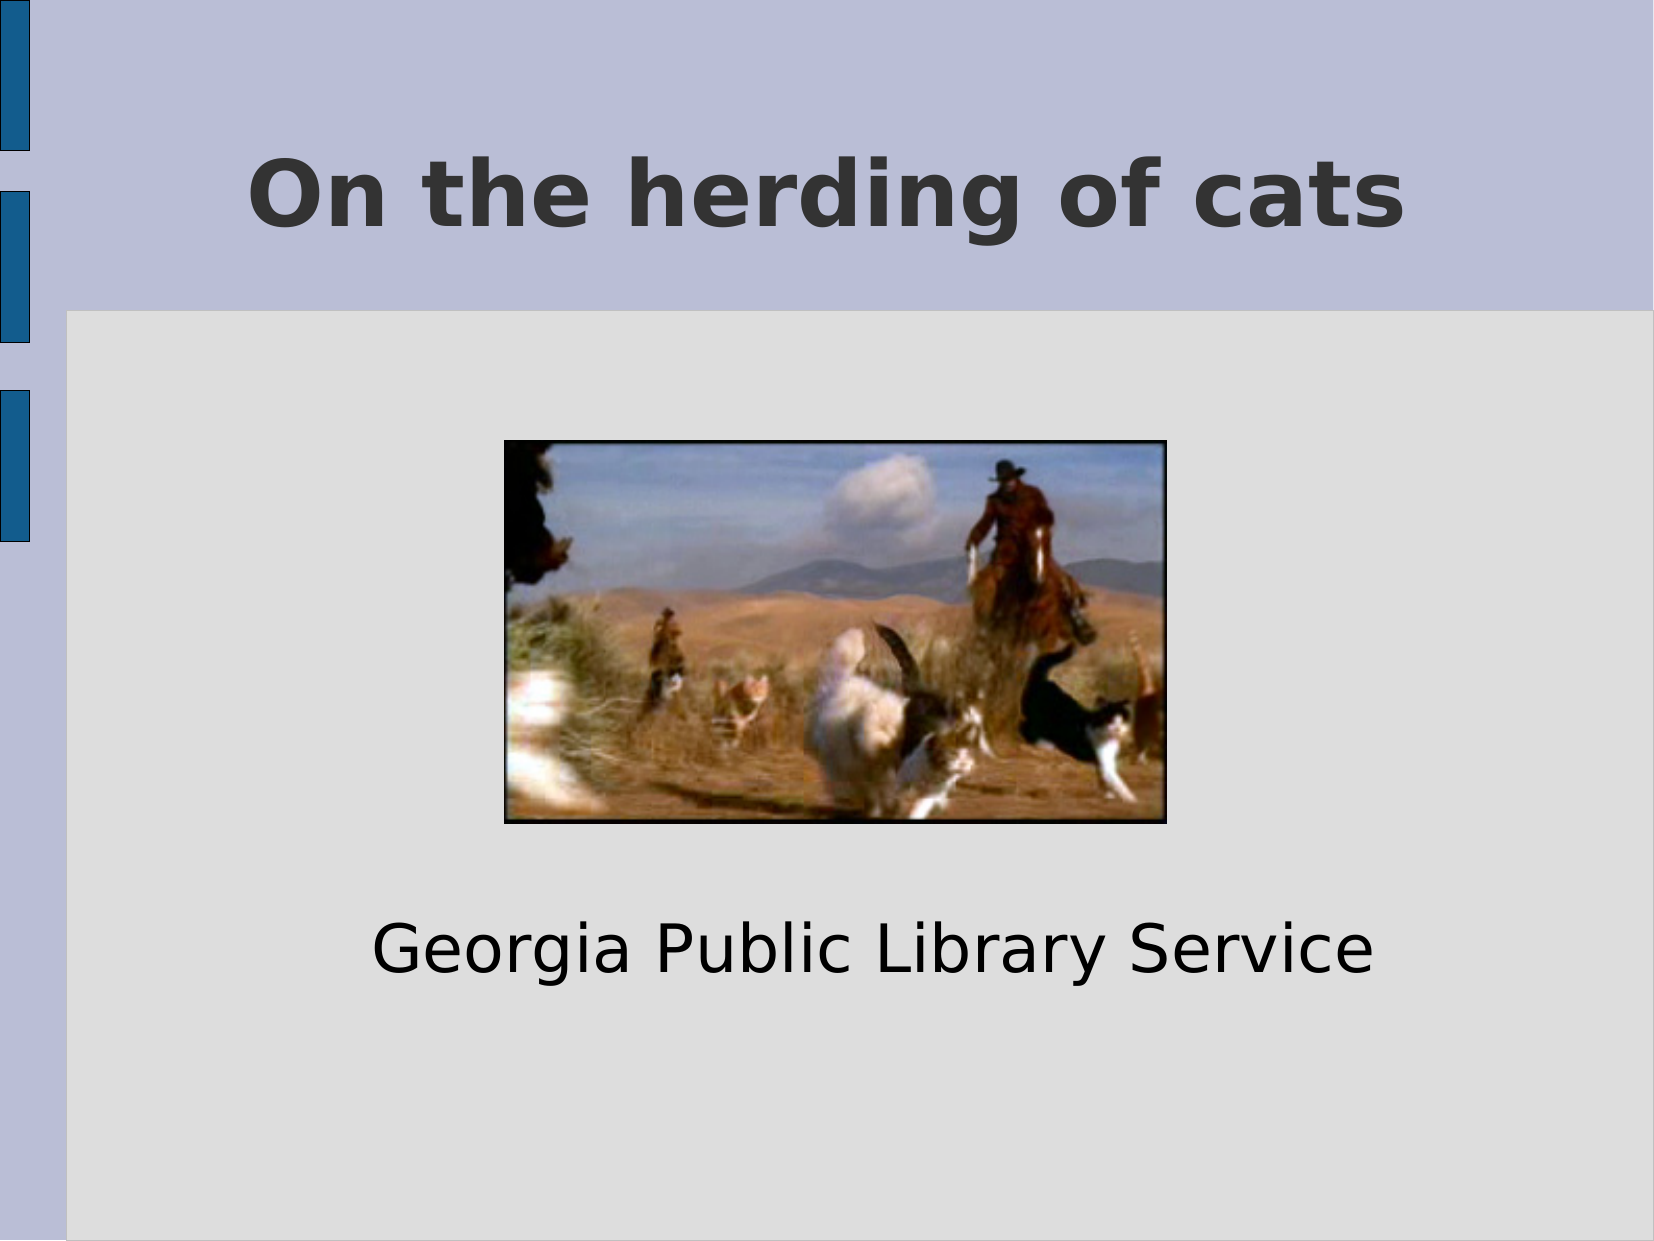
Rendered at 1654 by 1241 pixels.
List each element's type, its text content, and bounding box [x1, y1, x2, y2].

subtitle Georgia Public Library Service [178, 731, 1570, 1241]
title On the herding of cats [121, 91, 1534, 299]
picture [504, 440, 1167, 824]
